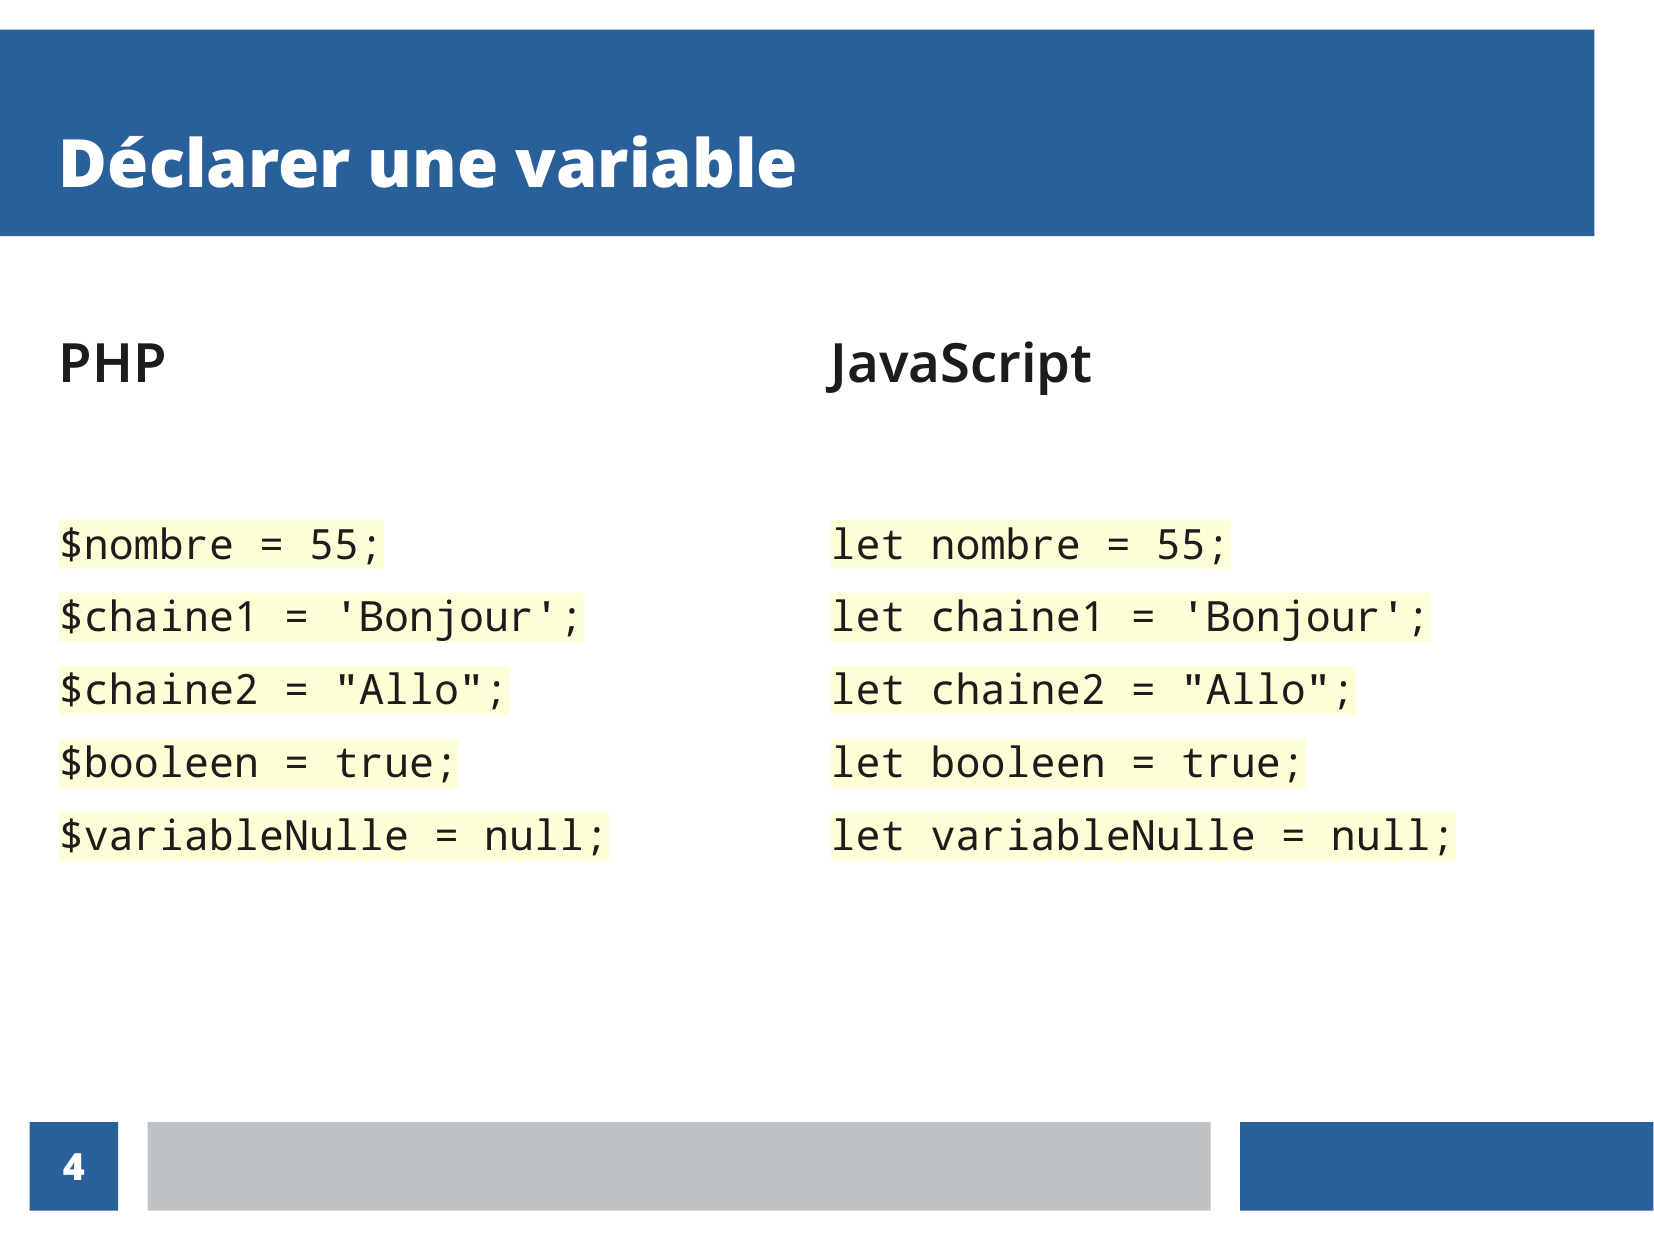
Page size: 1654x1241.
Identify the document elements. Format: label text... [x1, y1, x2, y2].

list JavaScript let nombre = 55; let chaine1 = 'Bonjour'; let chaine2 = "Allo"; let booleen = true; let variableNulle = null; [830, 324, 1566, 1093]
title Déclarer une variable [59, 59, 1595, 207]
list PHP $nombre = 55; $chaine1 = 'Bonjour'; $chaine2 = "Allo"; $booleen = true; $variableNulle = null; [59, 324, 794, 1093]
